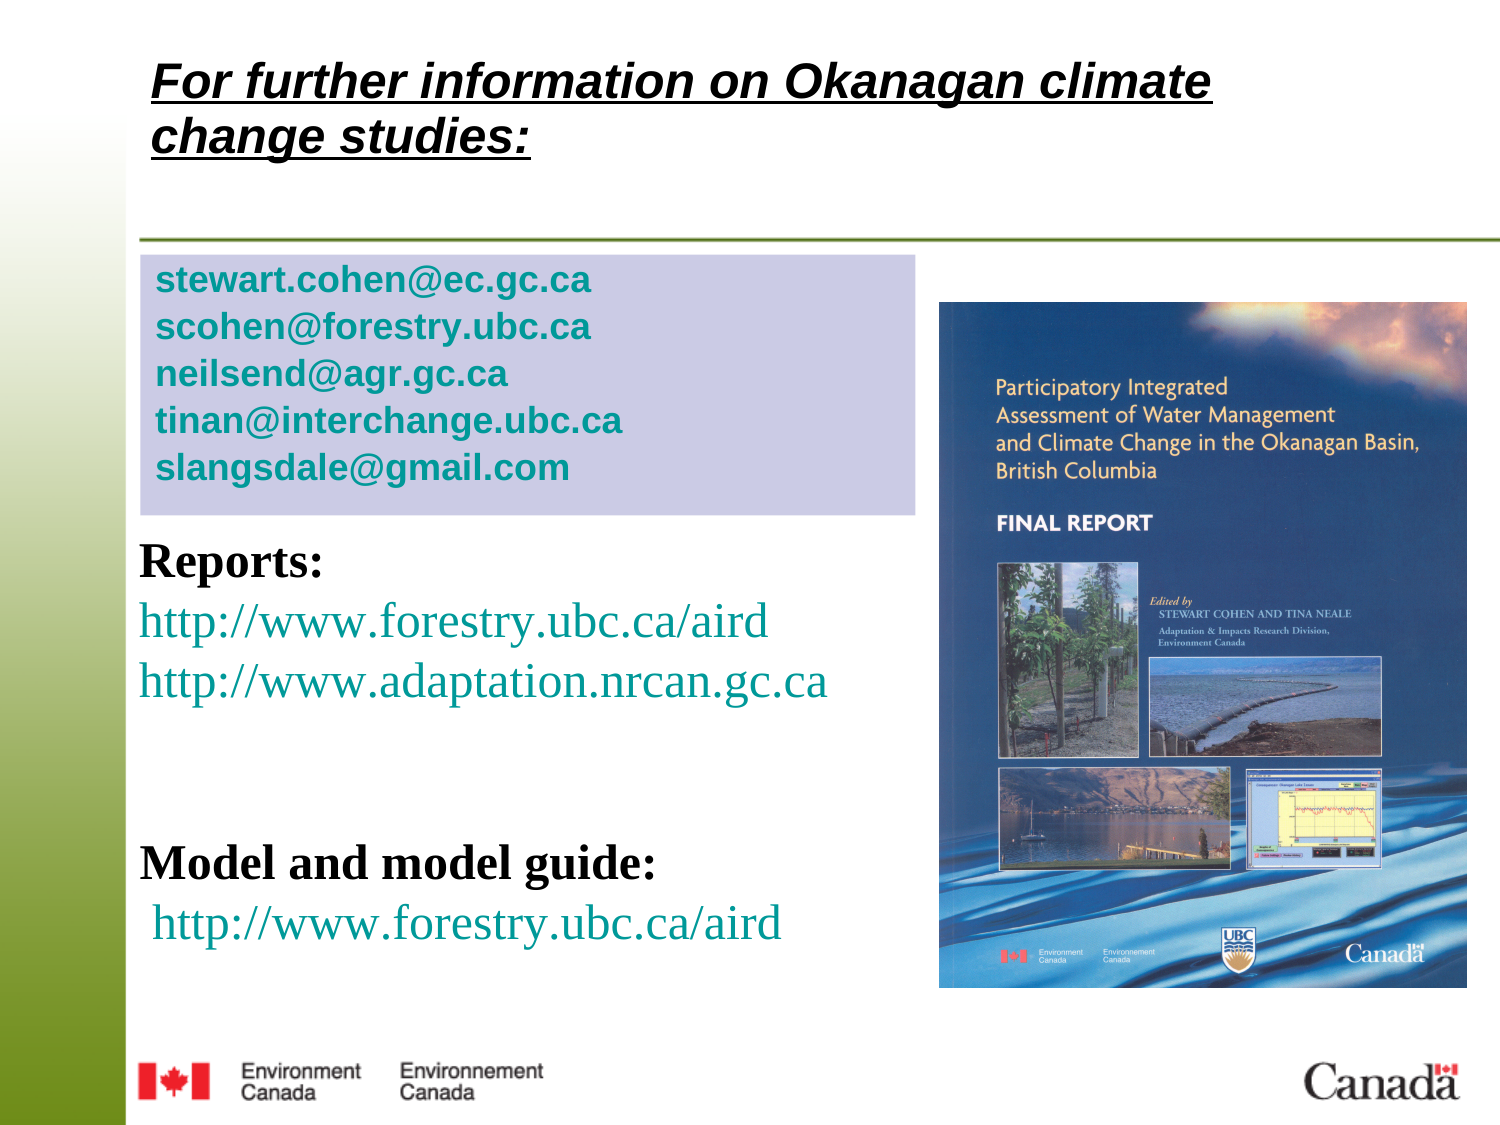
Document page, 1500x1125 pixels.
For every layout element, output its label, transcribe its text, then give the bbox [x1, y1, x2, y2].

text_box Model and model guide: http://www.forestry.ubc.ca/aird [124, 822, 810, 1018]
list stewart.cohen@ec.gc.ca scohen@forestry.ubc.ca neilsend@agr.gc.ca tinan@interchange.ubc.ca slangsdale@gmail.com [140, 254, 916, 516]
text_box Reports: http://www.forestry.ubc.ca/aird http://www.adaptation.nrcan.gc.ca [123, 520, 951, 776]
picture [0, 0, 1500, 1125]
title For further information on Okanagan climate change studies: [135, 37, 1400, 180]
